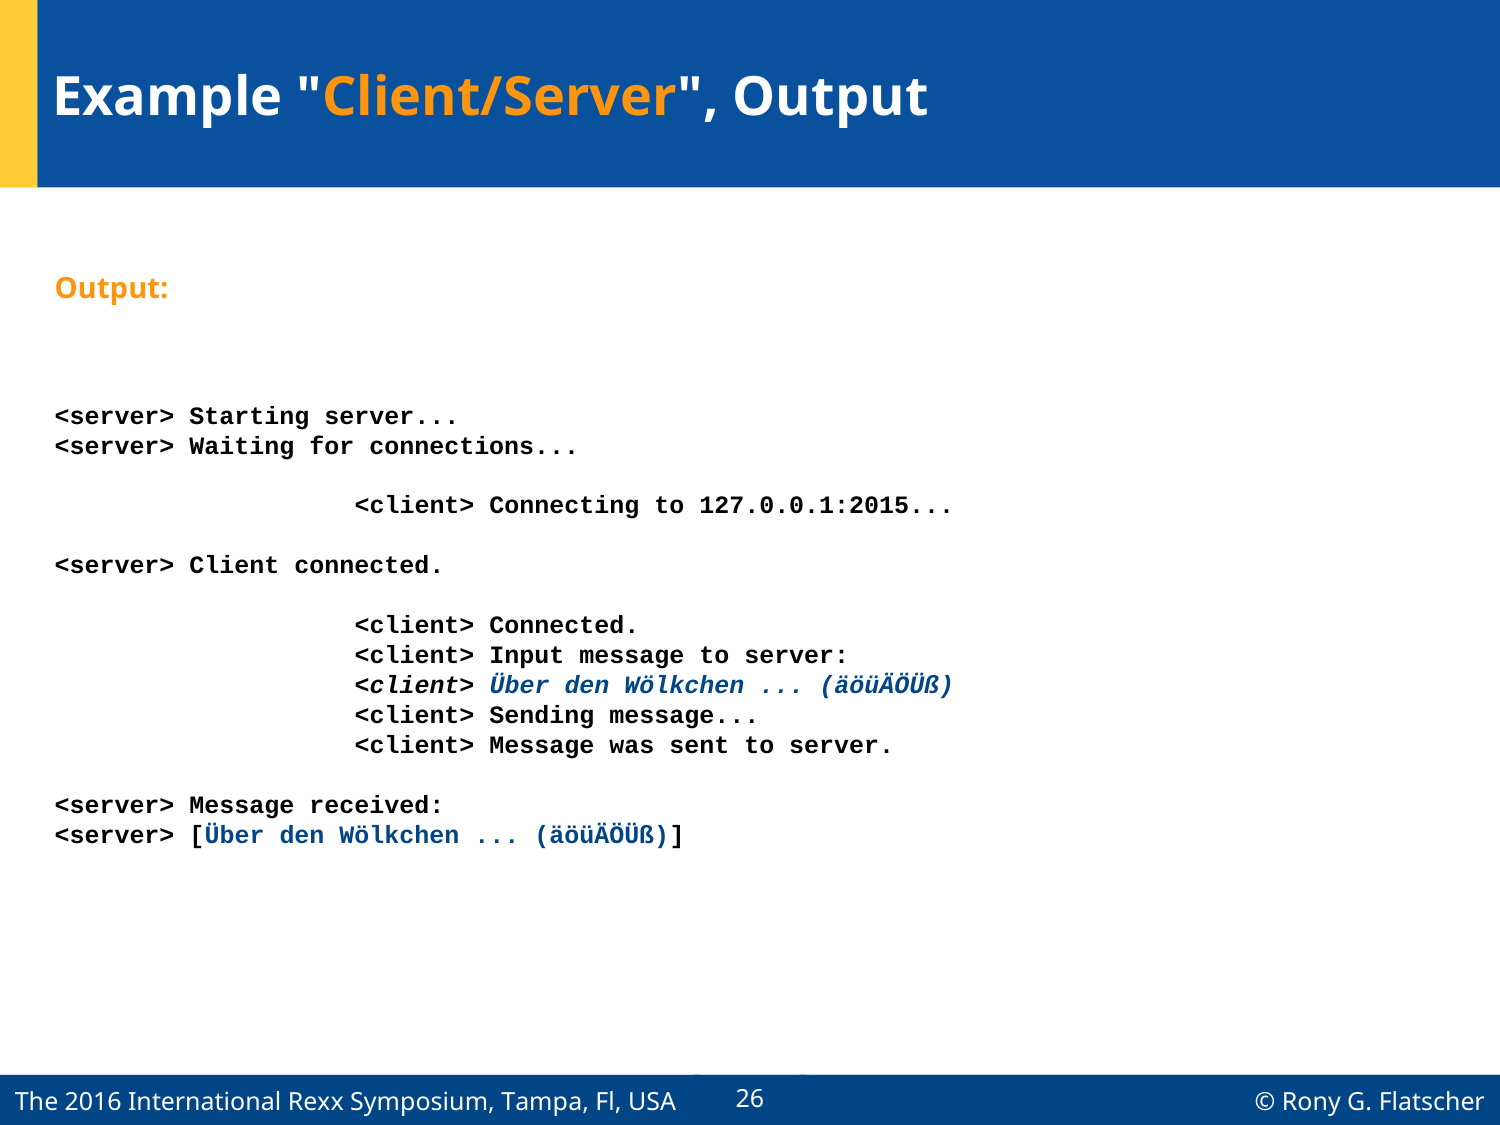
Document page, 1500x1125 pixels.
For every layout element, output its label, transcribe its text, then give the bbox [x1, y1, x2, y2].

title Example "Client/Server", Output [37, 0, 1500, 188]
text_box Output: <server> Starting server... <server> Waiting for connections... <client> Connecting to 127.0.0.1:2015... <server> Client connected. <client> Connected. <client> Input message to server: <client> Über den Wölkchen ... (äöüÄÖÜß) <client> Sending message... <client> Message was sent to server. <server> Message received: <server> [Über den Wölkchen ... (äöüÄÖÜß)] [39, 226, 1458, 866]
